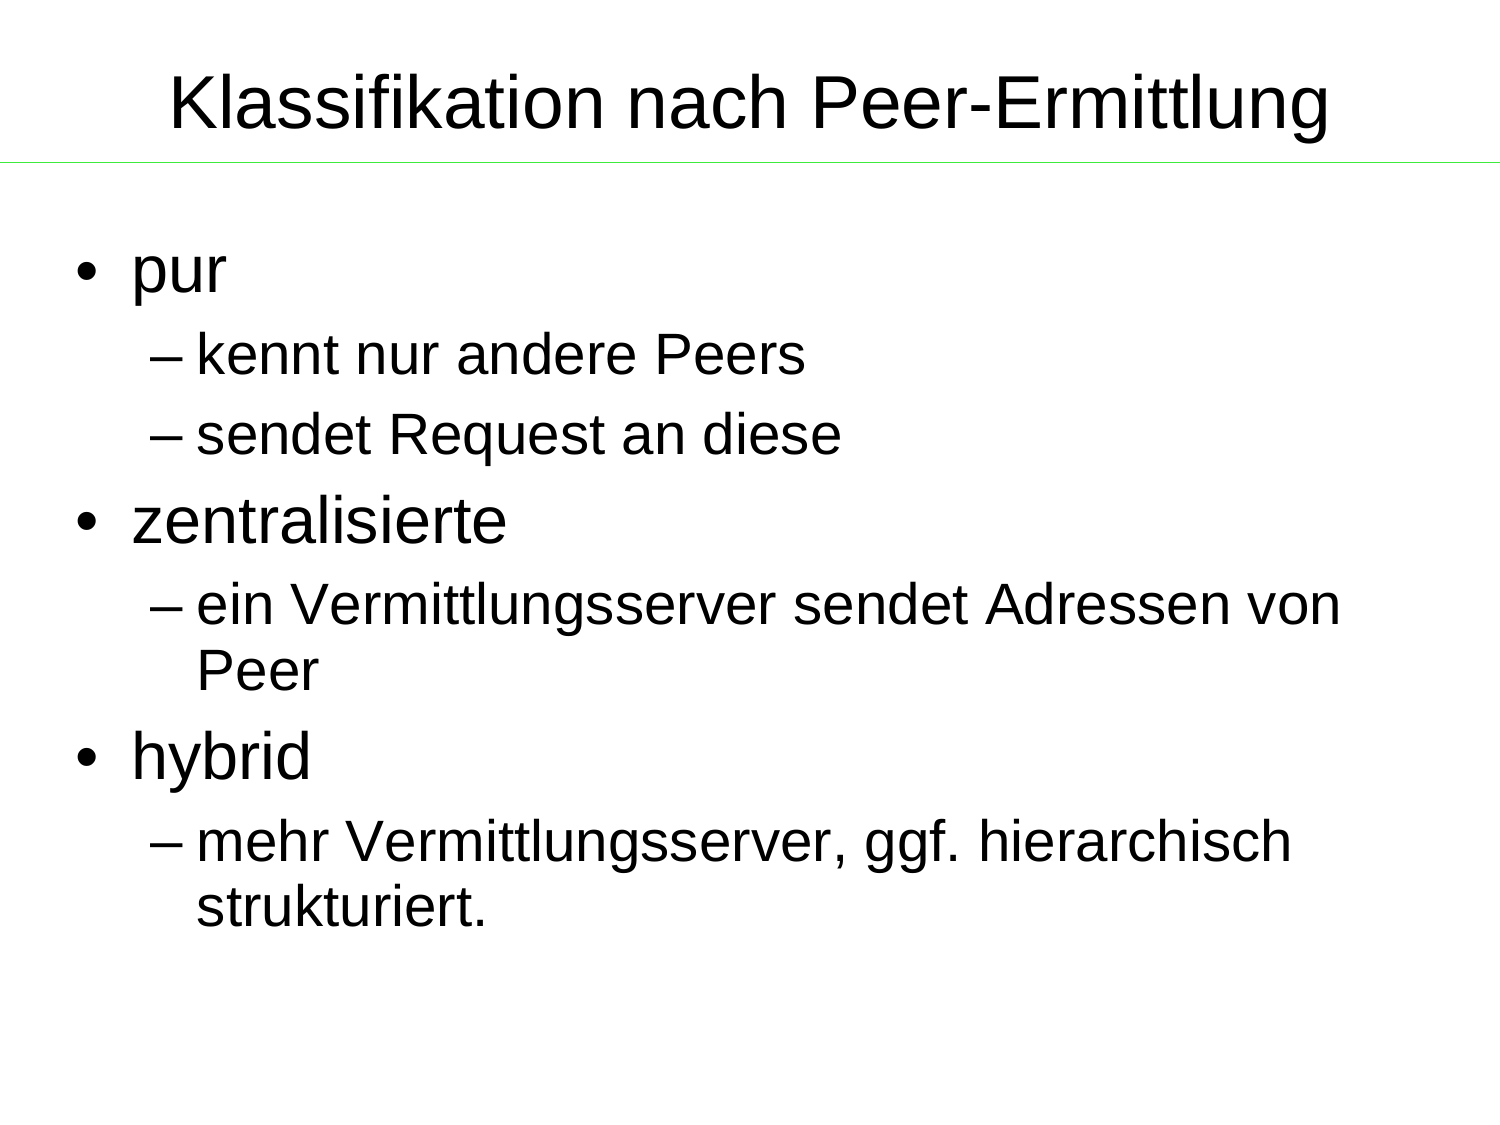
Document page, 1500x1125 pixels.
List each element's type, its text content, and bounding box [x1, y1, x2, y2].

title Klassifikation nach Peer-Ermittlung [75, 57, 1426, 148]
list pur kennt nur andere Peers sendet Request an diese zentralisierte ein Vermittlungsserver sendet Adressen von Peer hybrid mehr Vermittlungsserver, ggf. hierarchisch strukturiert. [75, 232, 1426, 986]
